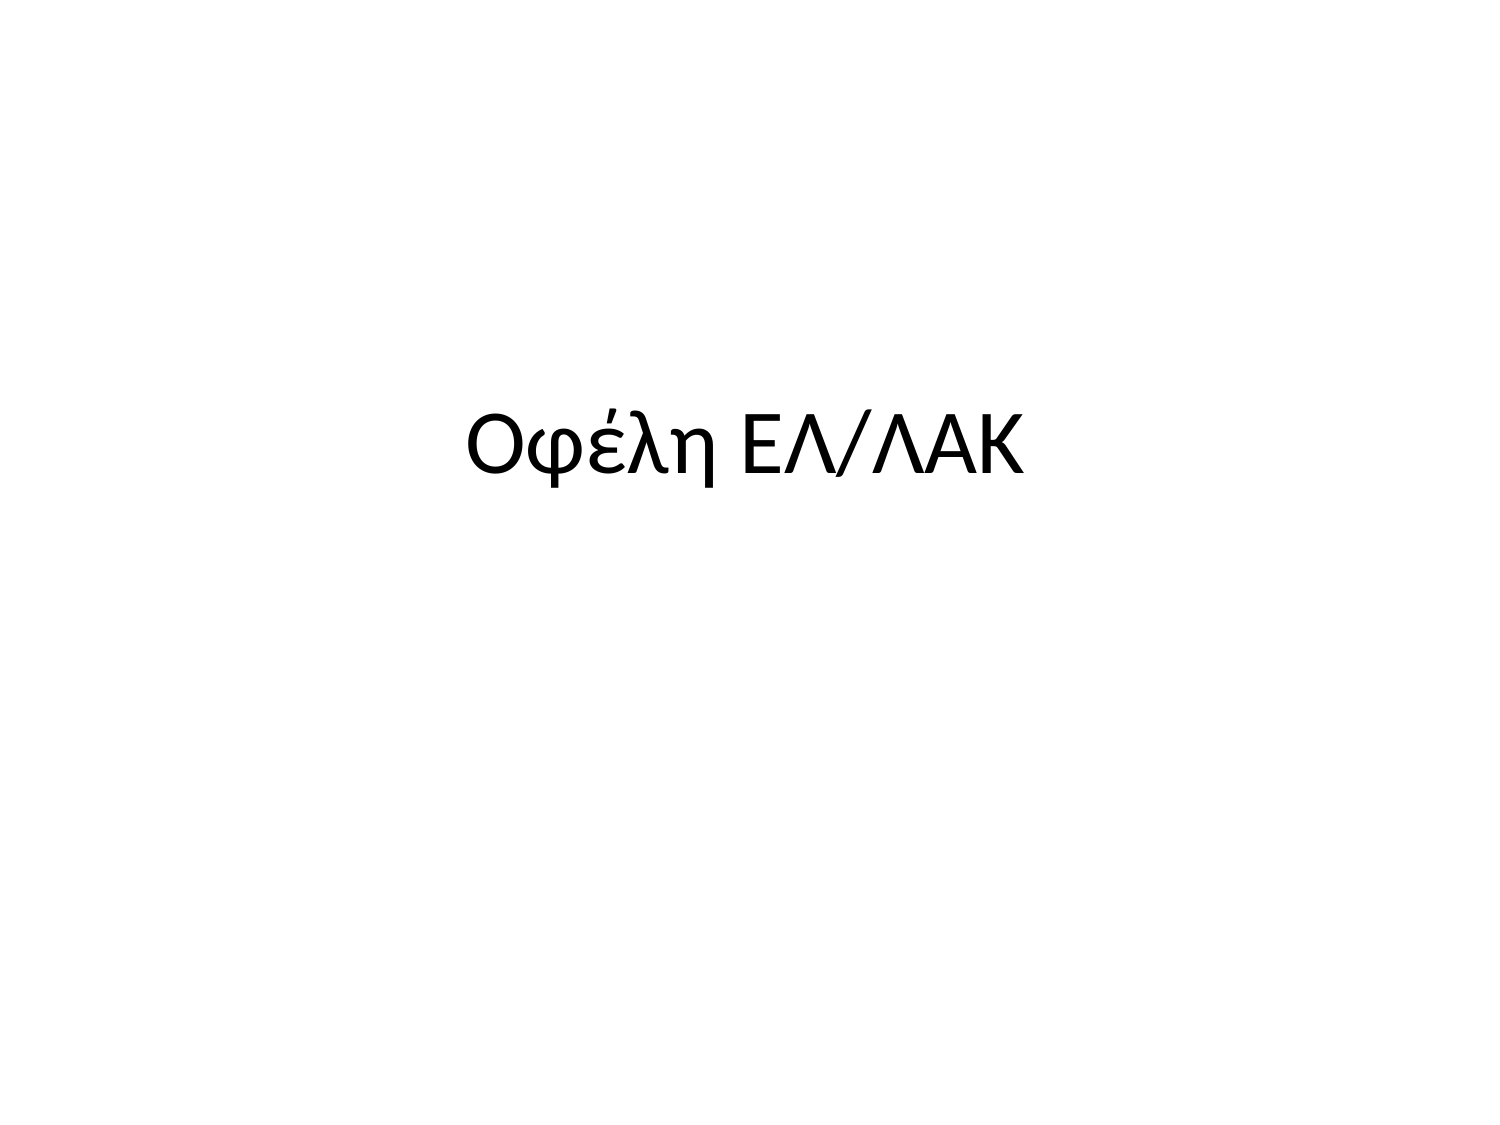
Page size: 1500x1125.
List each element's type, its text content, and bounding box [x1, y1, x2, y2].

text_box Οφέλη ΕΛ/ΛΑΚ [70, 374, 1421, 563]
